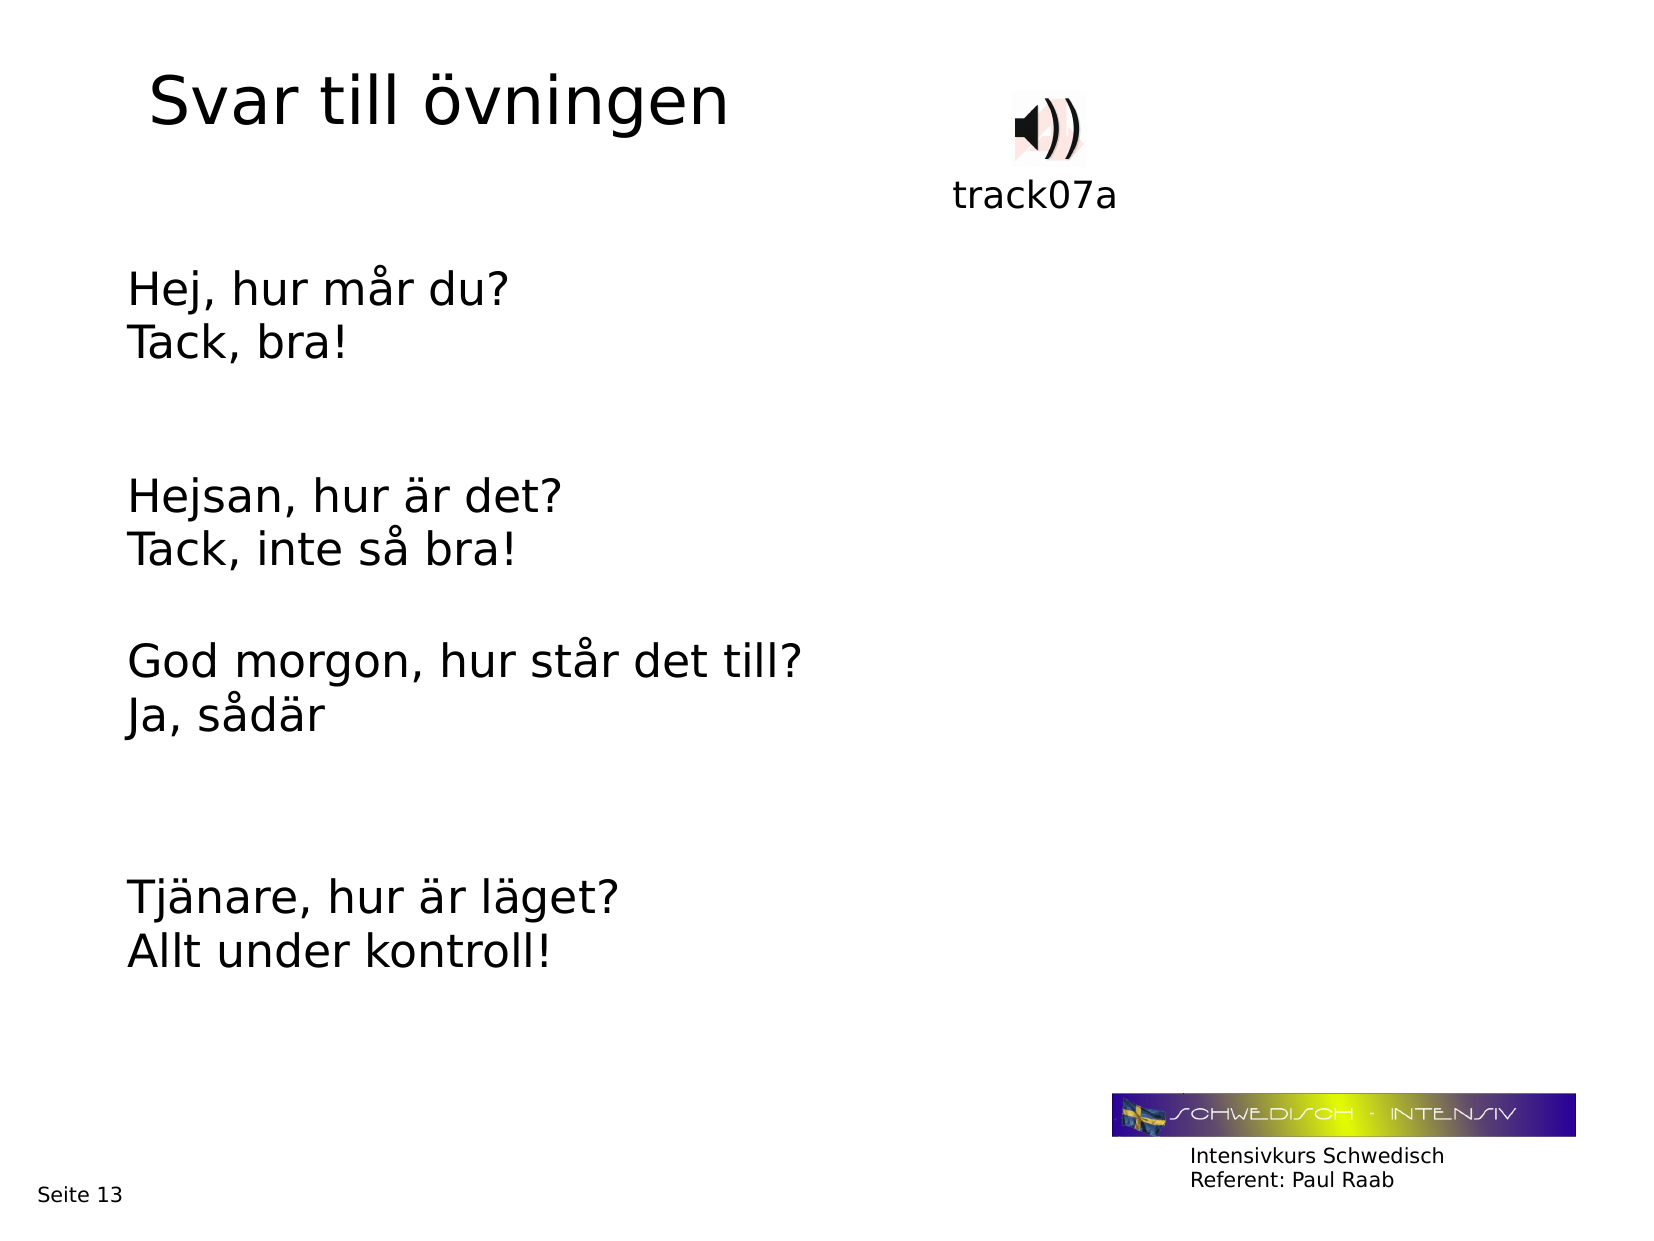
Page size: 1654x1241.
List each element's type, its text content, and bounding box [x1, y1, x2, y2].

text_box track07a [937, 166, 1201, 226]
picture [1112, 1093, 1576, 1137]
picture [1011, 91, 1087, 166]
text_box Svar till övningen [112, 55, 863, 148]
text_box Hej, hur mår du? Tack, bra! [112, 255, 563, 378]
text_box God morgon, hur står det till? Ja, sådär [112, 627, 826, 750]
text_box Hejsan, hur är det? Tack, inte så bra! [112, 462, 638, 584]
text_box Tjänare, hur är läget? Allt under kontroll! [112, 864, 826, 986]
